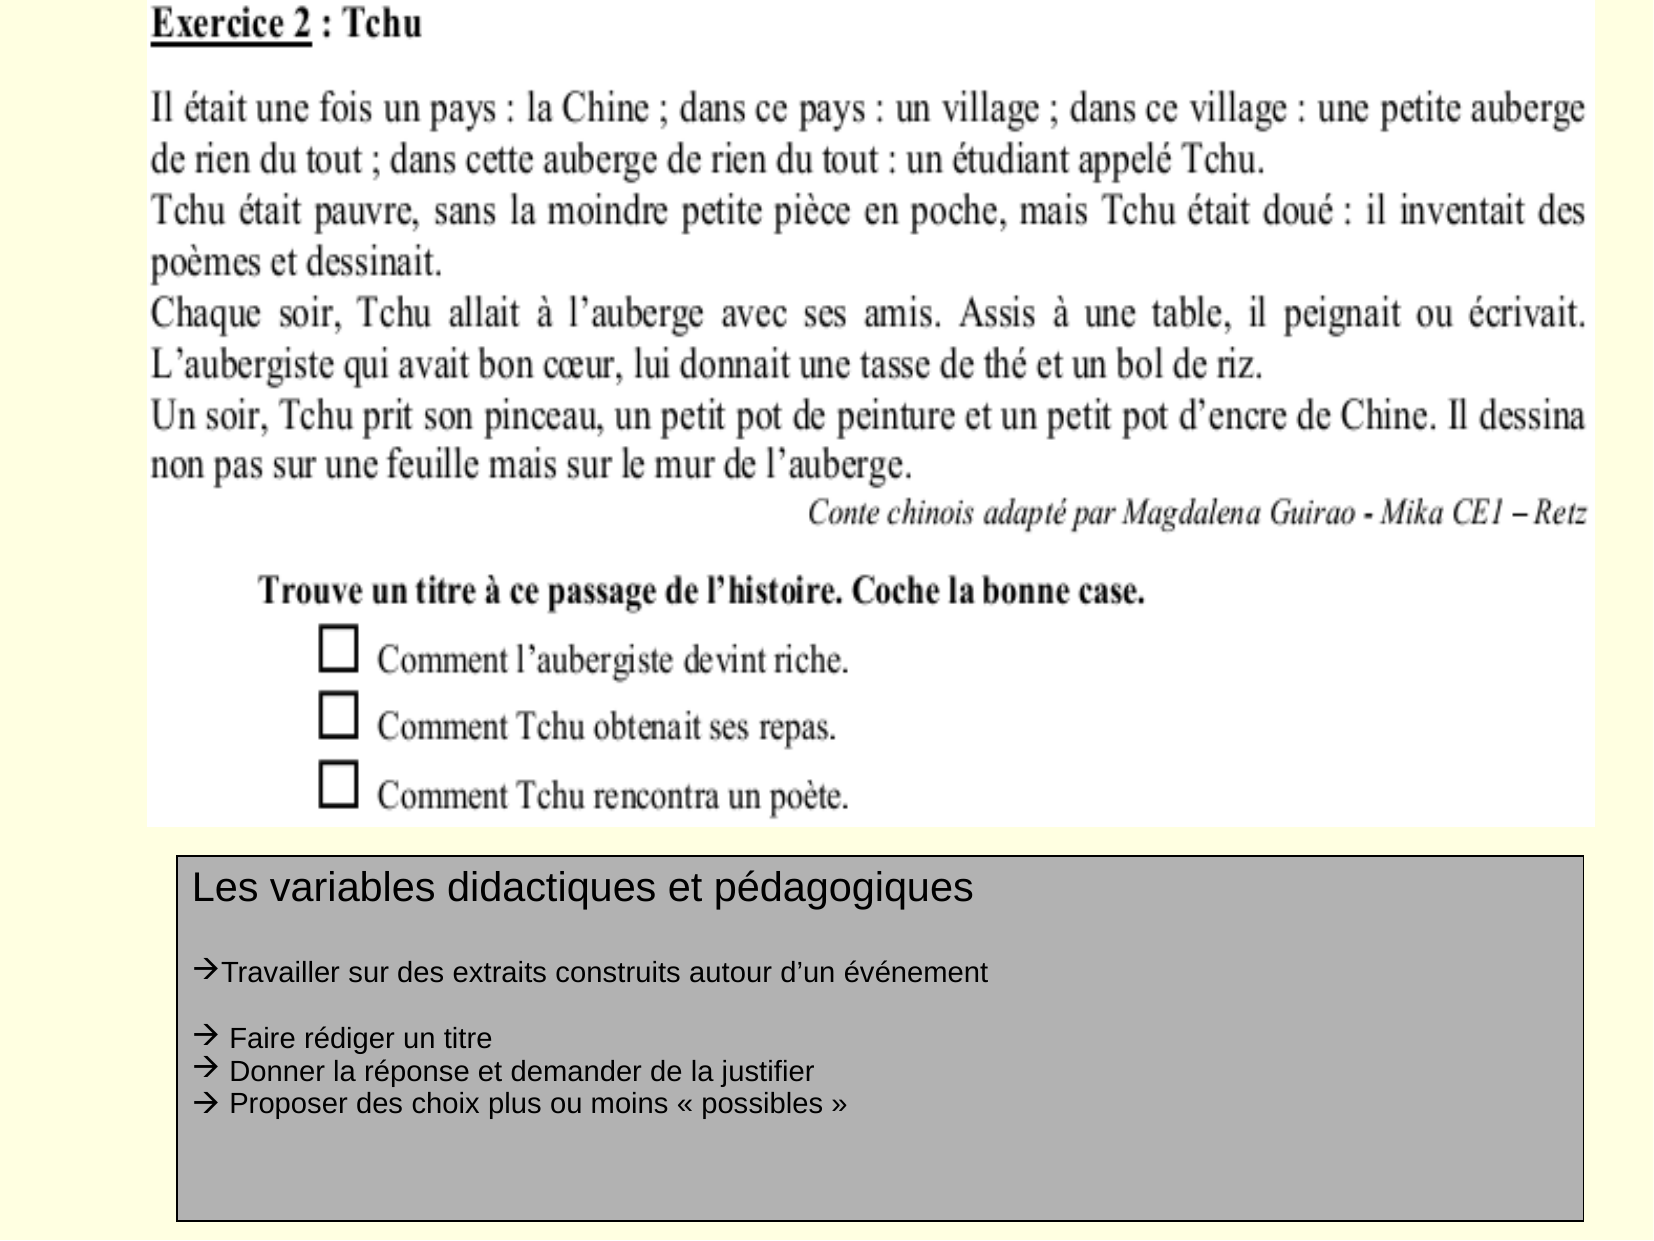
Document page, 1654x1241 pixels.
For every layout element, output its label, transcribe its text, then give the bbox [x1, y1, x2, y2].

picture [147, 0, 1595, 827]
text_box Les variables didactiques et pédagogiques Travailler sur des extraits construits autour d’un événement Faire rédiger un titre Donner la réponse et demander de la justifier  Proposer des choix plus ou moins « possibles » [177, 856, 1584, 1222]
